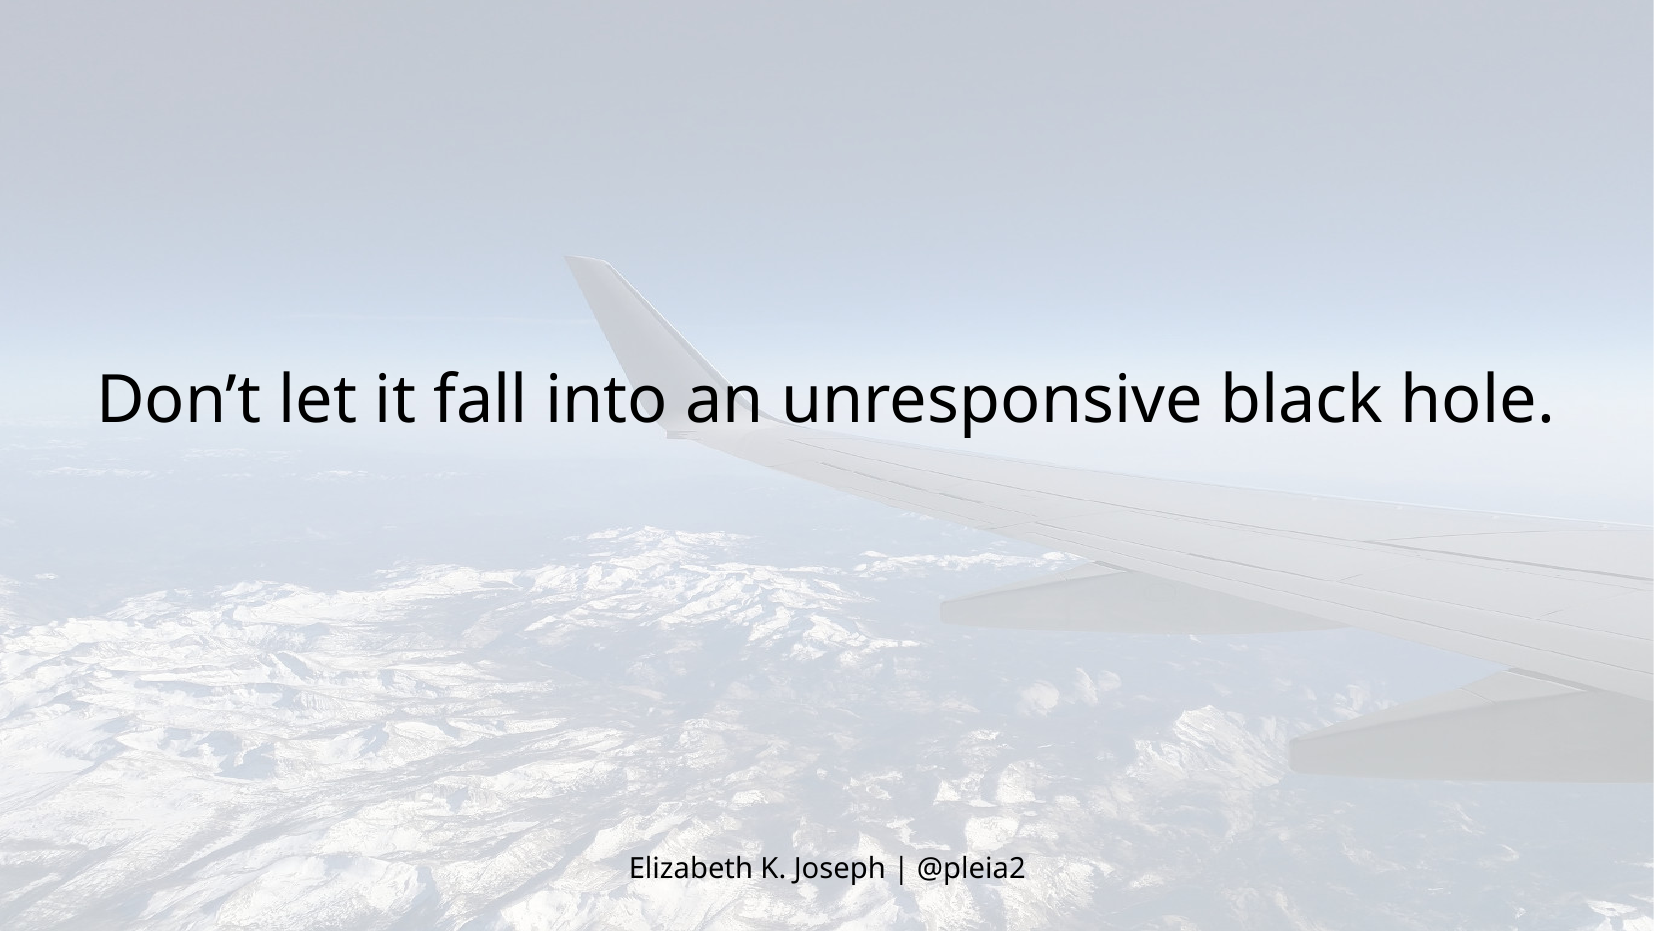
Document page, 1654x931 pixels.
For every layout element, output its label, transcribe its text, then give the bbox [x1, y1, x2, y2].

picture [0, 0, 1654, 931]
subtitle Don’t let it fall into an unresponsive black hole. [82, 37, 1571, 758]
